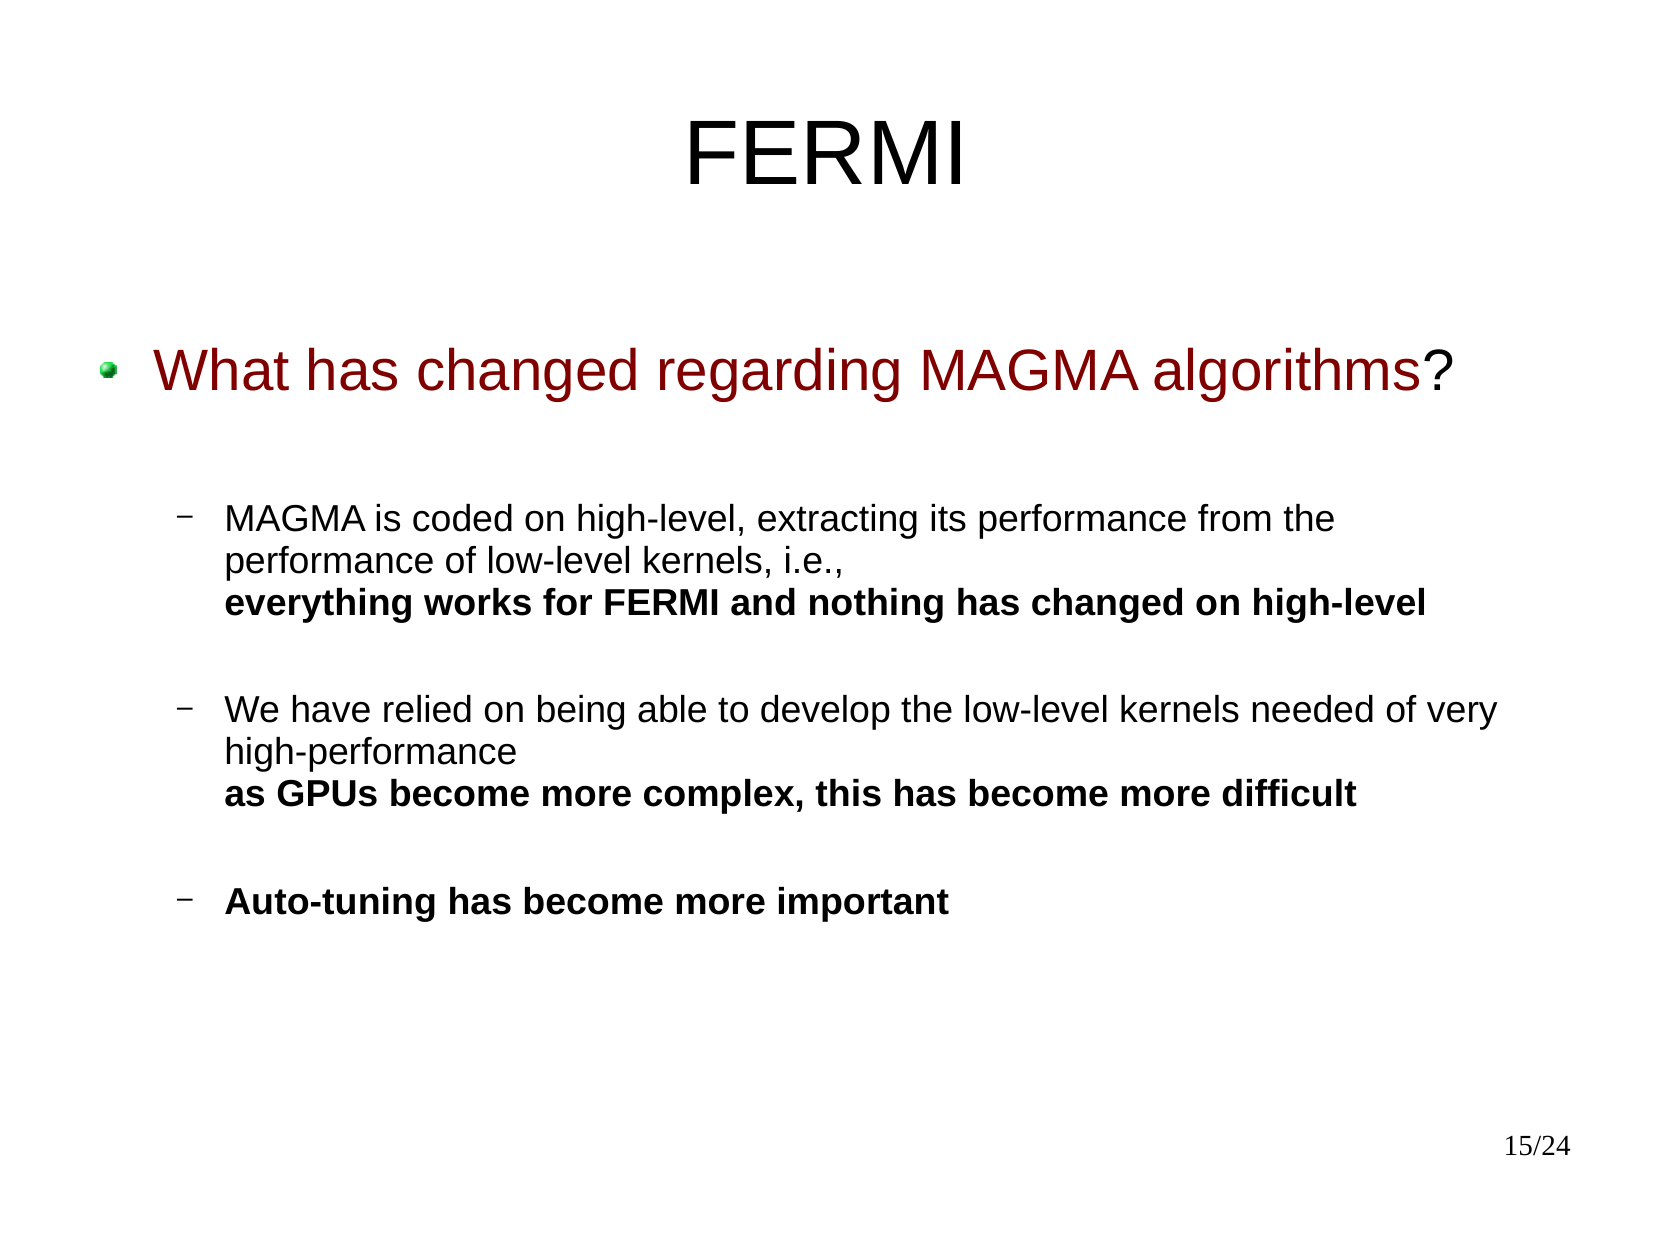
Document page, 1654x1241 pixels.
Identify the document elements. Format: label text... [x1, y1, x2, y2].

title FERMI [82, 56, 1571, 250]
list What has changed regarding MAGMA algorithms? MAGMA is coded on high-level, extracting its performance from the performance of low-level kernels, i.e., everything works for FERMI and nothing has changed on high-level We have relied on being able to develop the low-level kernels needed of very high-performance as GPUs become more complex, this has become more difficult Auto-tuning has become more important [82, 337, 1571, 1094]
